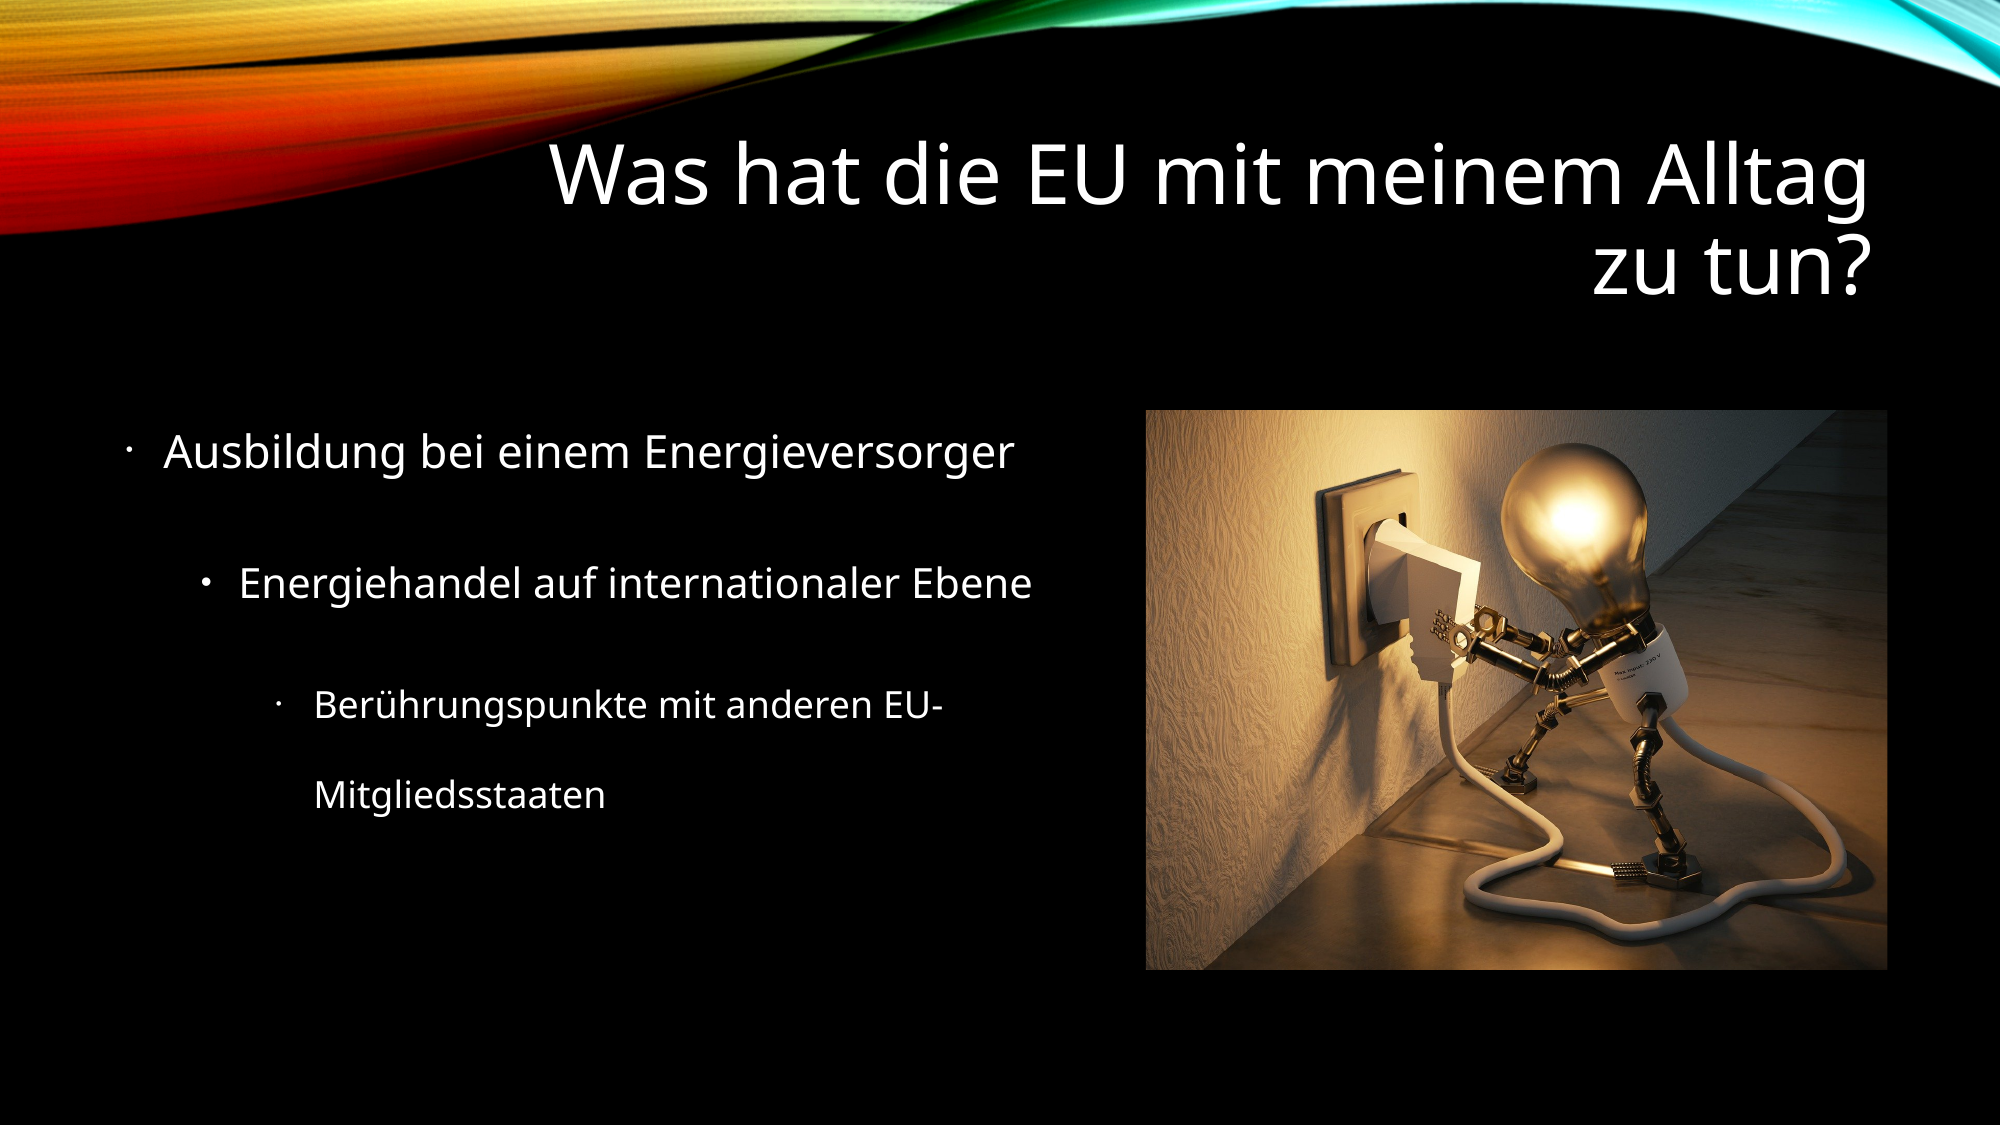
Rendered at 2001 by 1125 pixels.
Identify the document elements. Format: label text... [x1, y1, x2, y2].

picture [0, 0, 2000, 237]
list Ausbildung bei einem Energieversorger Energiehandel auf internationaler Ebene Berührungspunkte mit anderen EU-Mitgliedsstaaten [111, 360, 1066, 1021]
picture [1145, 410, 1888, 970]
title Was hat die EU mit meinem Alltag zu tun? [474, 125, 1888, 338]
